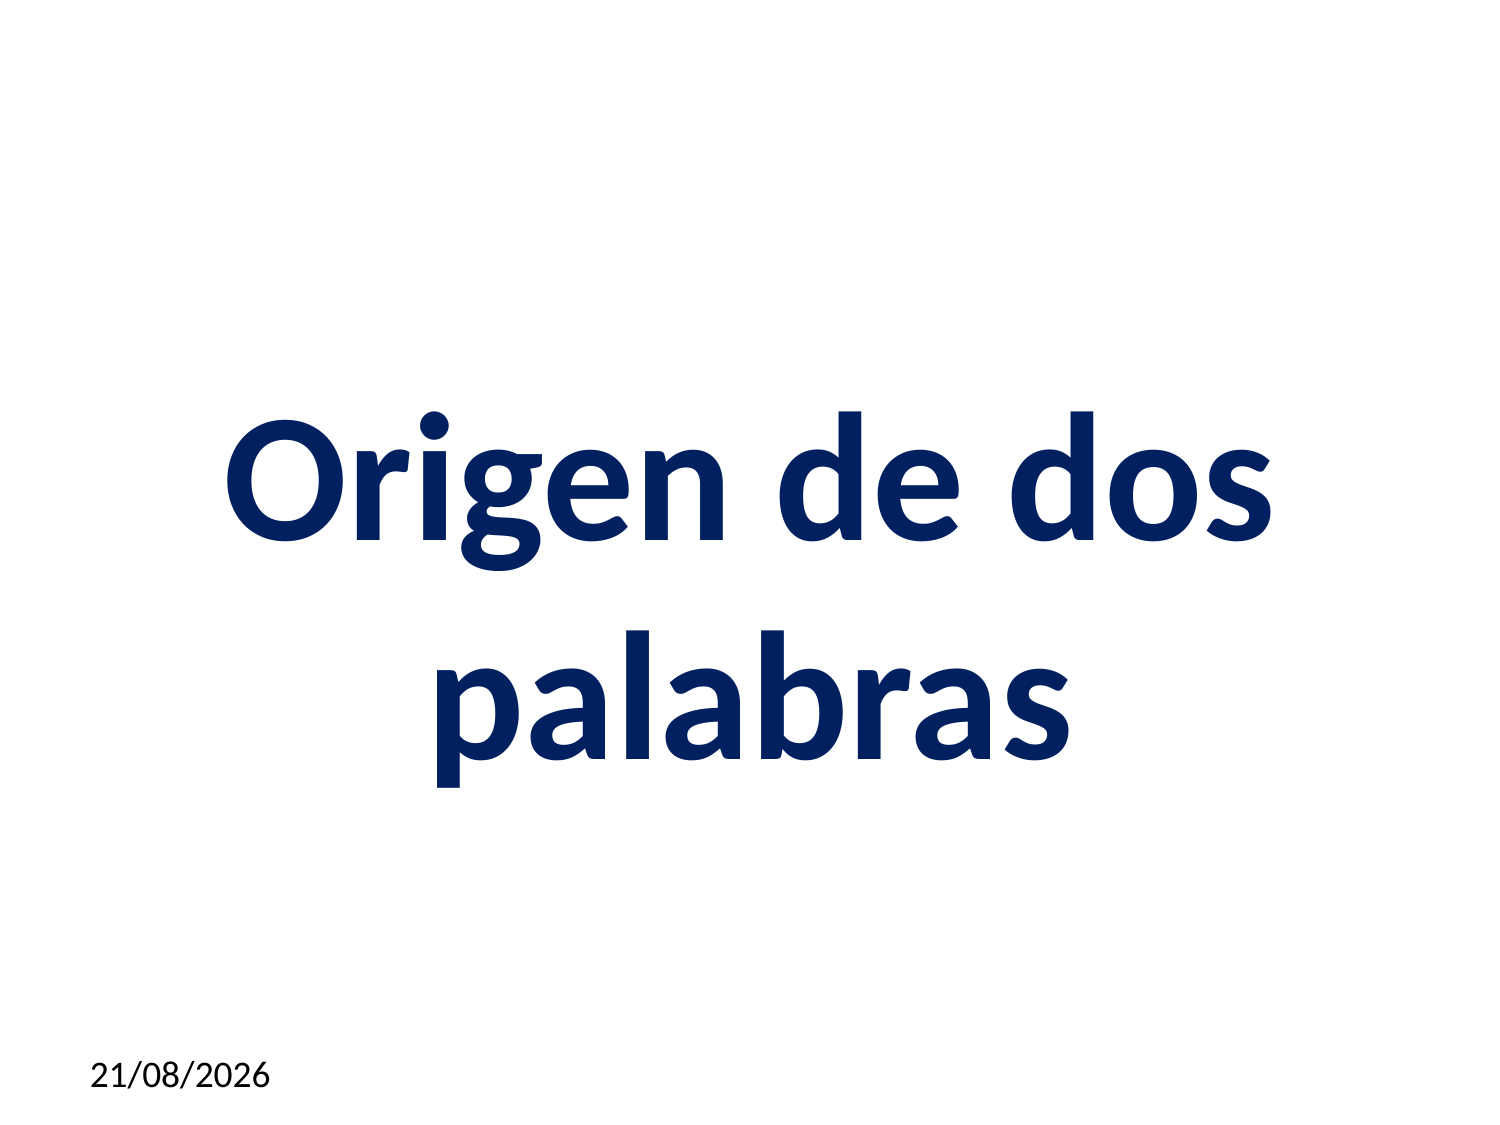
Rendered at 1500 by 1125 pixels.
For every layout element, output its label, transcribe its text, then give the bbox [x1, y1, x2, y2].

title Origen de dos palabras [112, 349, 1388, 591]
